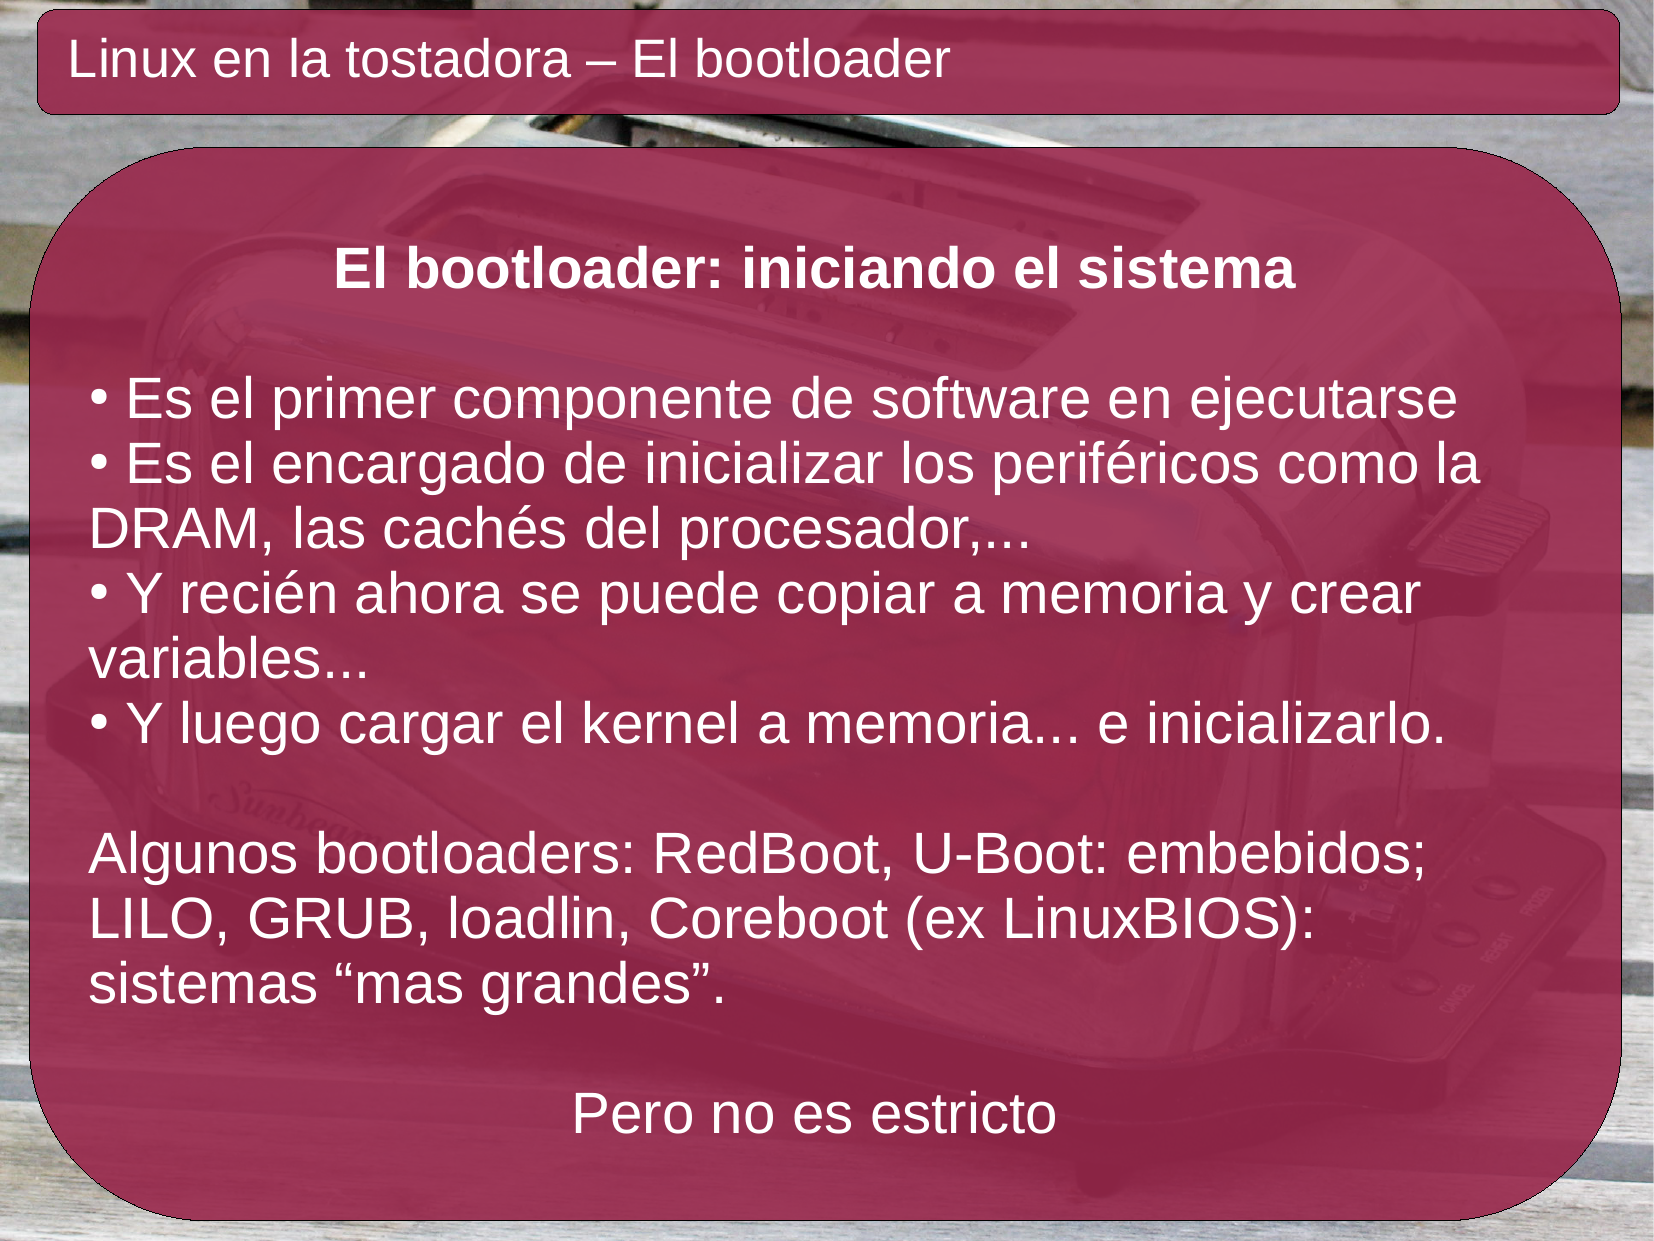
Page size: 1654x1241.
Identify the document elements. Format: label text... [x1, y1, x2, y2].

text_box [37, 9, 1620, 115]
text_box Linux en la tostadora – El bootloader [53, 20, 1572, 97]
text_box El bootloader: iniciando el sistema Es el primer componente de software en ejecutarse Es el encargado de inicializar los periféricos como la DRAM, las cachés del procesador,... Y recién ahora se puede copiar a memoria y crear variables... Y luego cargar el kernel a memoria... e inicializarlo. Algunos bootloaders: RedBoot, U-Boot: embebidos; LILO, GRUB, loadlin, Coreboot (ex LinuxBIOS): sistemas “mas grandes”. Pero no es estricto [73, 227, 1557, 1154]
picture [0, 0, 1654, 1241]
text_box [29, 147, 1622, 1221]
